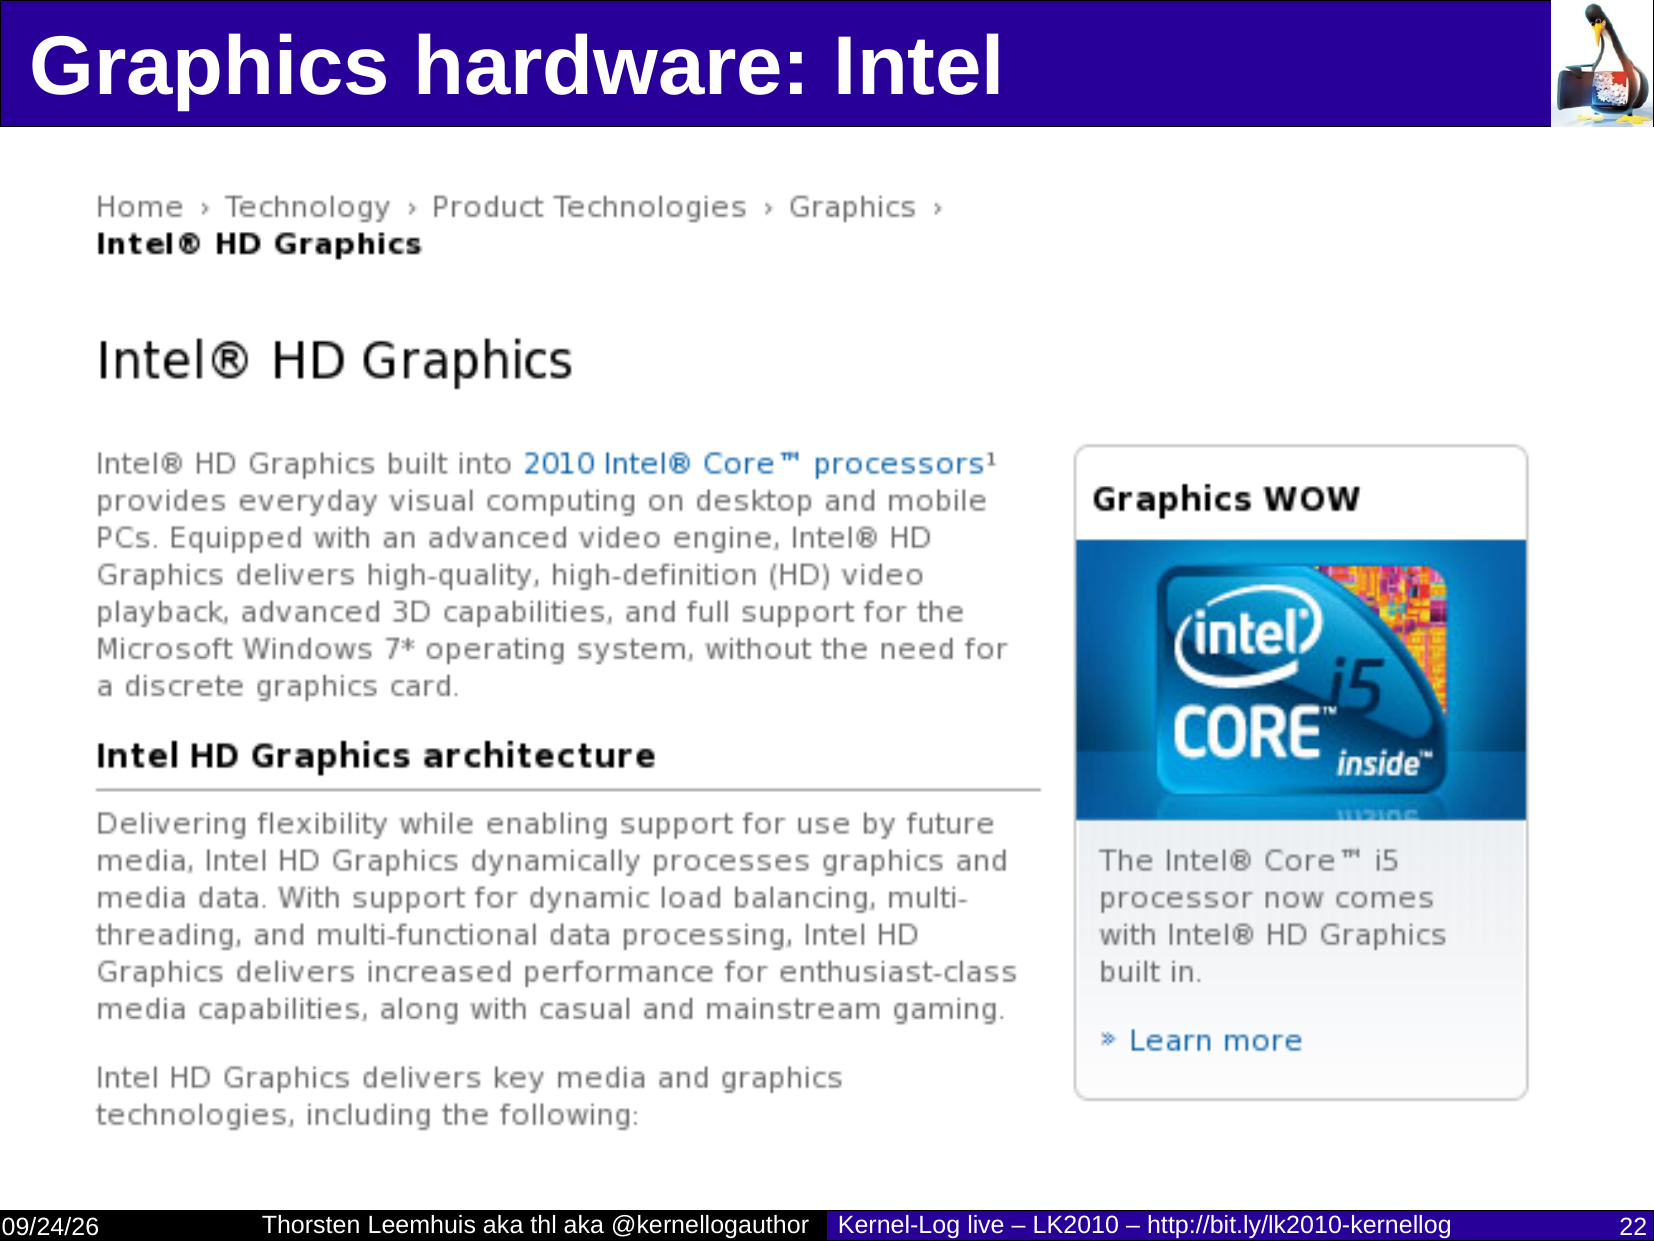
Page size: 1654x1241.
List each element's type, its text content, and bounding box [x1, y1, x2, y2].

title Graphics hardware: Intel [29, 19, 1535, 113]
picture [74, 178, 1595, 1152]
picture [1551, 0, 1653, 127]
